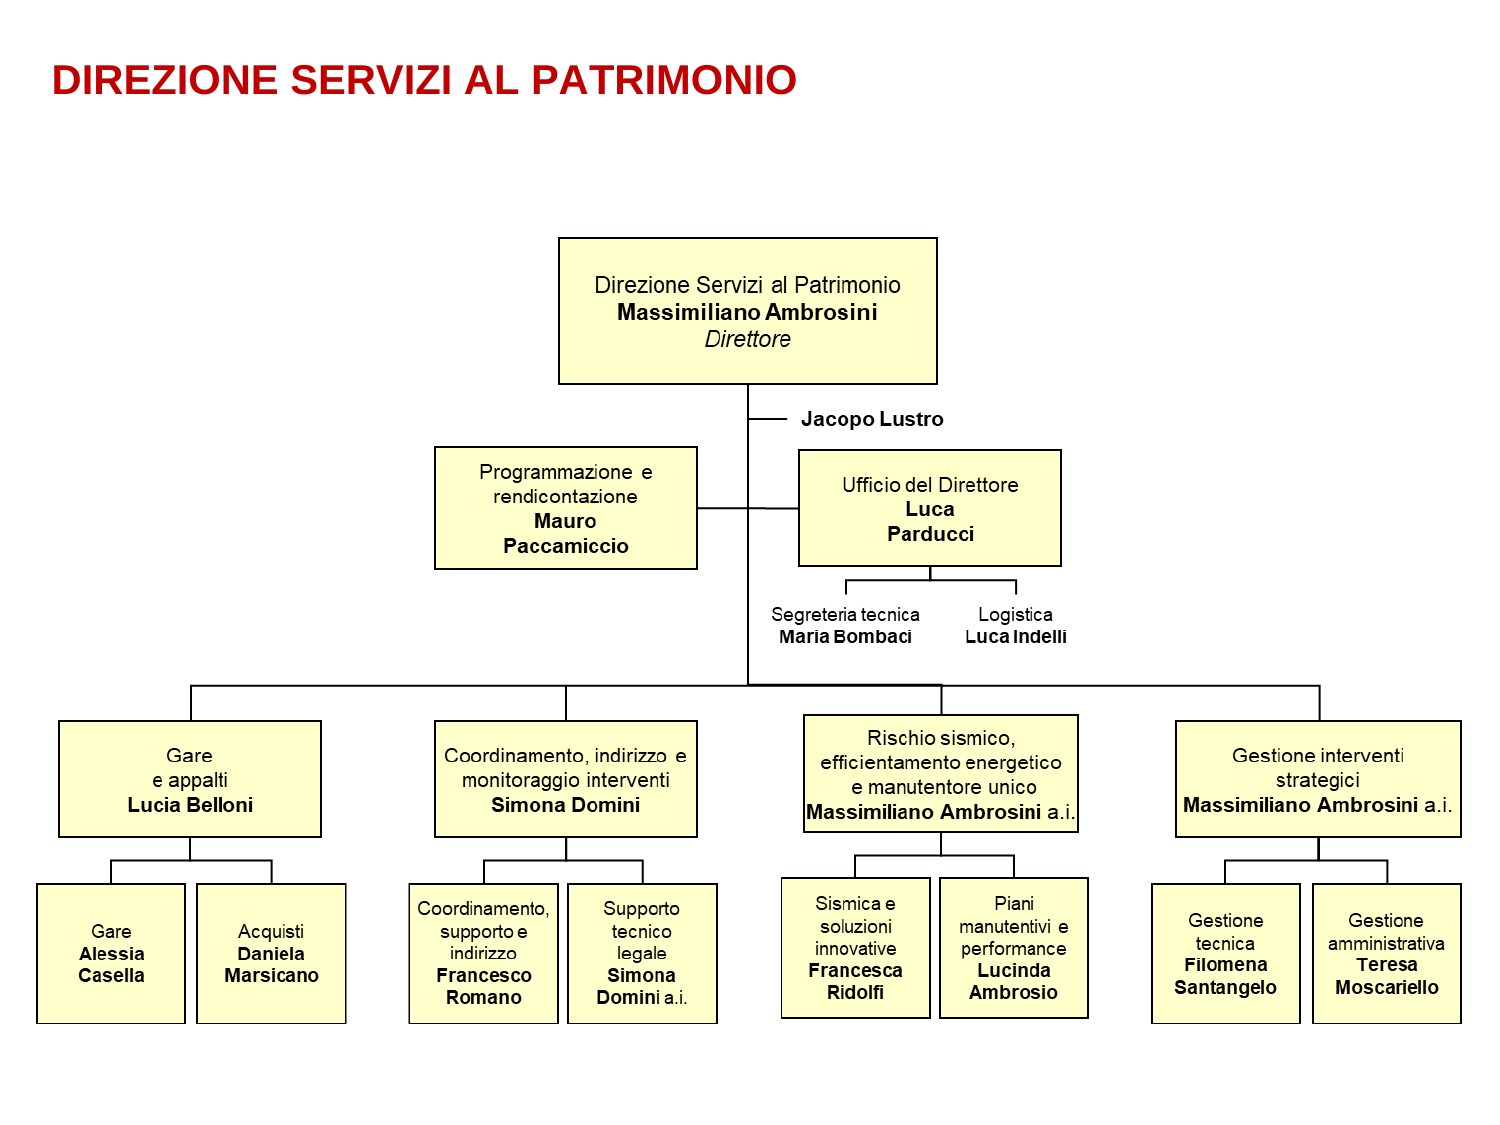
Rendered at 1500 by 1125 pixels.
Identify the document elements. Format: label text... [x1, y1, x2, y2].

picture [36, 237, 1465, 1024]
text_box DIREZIONE SERVIZI AL PATRIMONIO [36, 45, 1500, 128]
